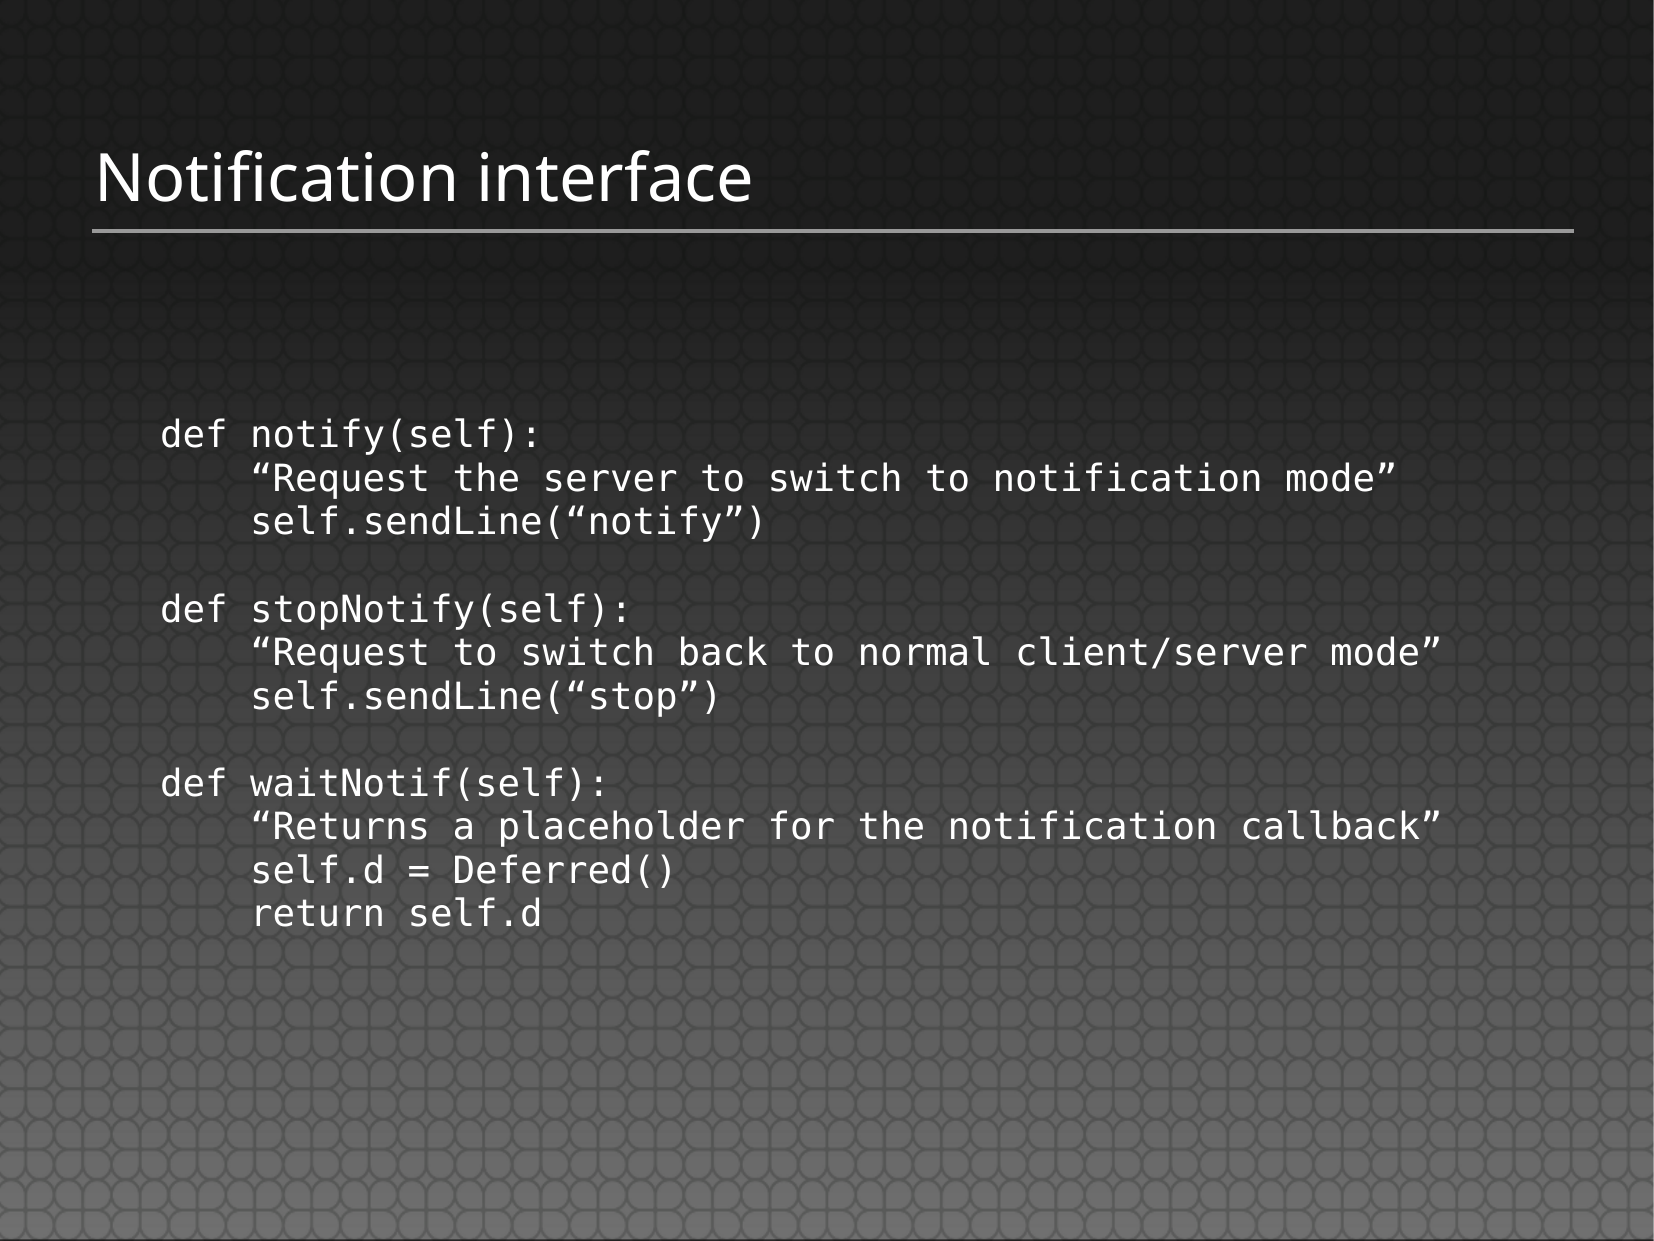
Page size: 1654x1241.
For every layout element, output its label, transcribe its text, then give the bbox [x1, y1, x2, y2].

title Notification interface [94, 100, 1426, 248]
title self.sendLine(“notify”) self.sendLine(“stop”) self.d = Deferred() return self.d [70, 248, 1592, 1014]
picture [0, 0, 1654, 1241]
